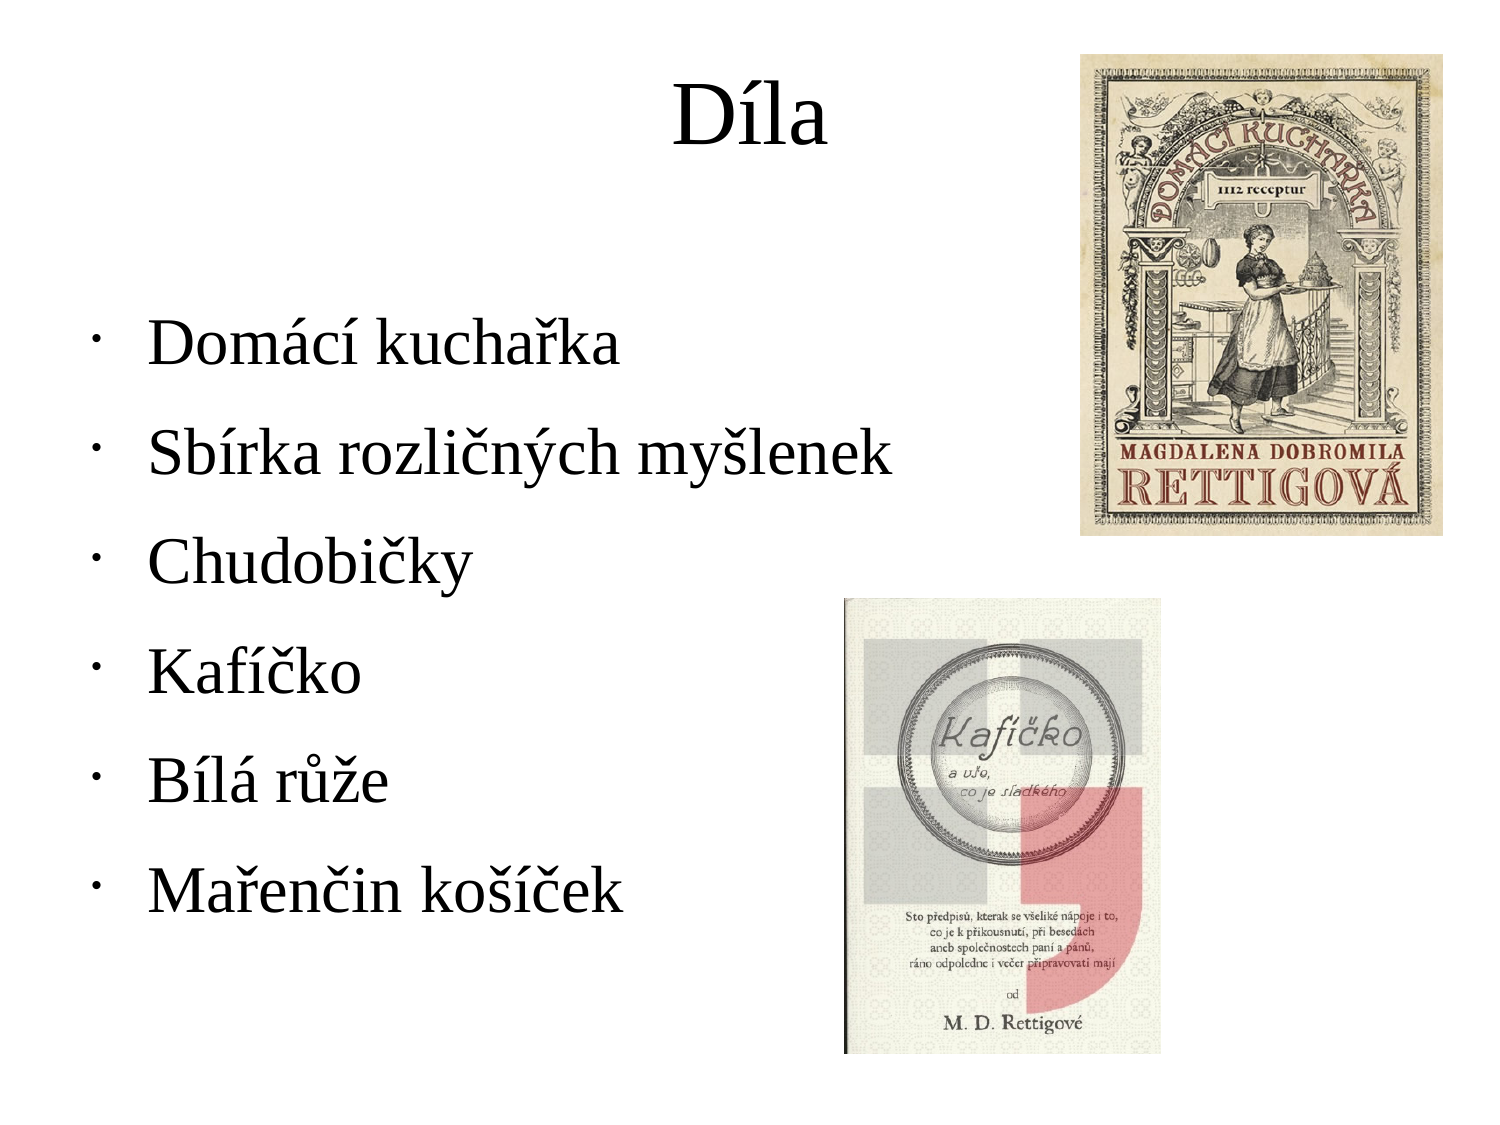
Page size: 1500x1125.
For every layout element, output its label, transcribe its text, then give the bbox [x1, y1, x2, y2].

list Domácí kuchařka Sbírka rozličných myšlenek Chudobičky Kafíčko Bílá růže Mařenčin košíček [76, 290, 1427, 1034]
title Díla [75, 45, 1425, 233]
picture [844, 598, 1161, 1054]
picture [1080, 54, 1443, 536]
